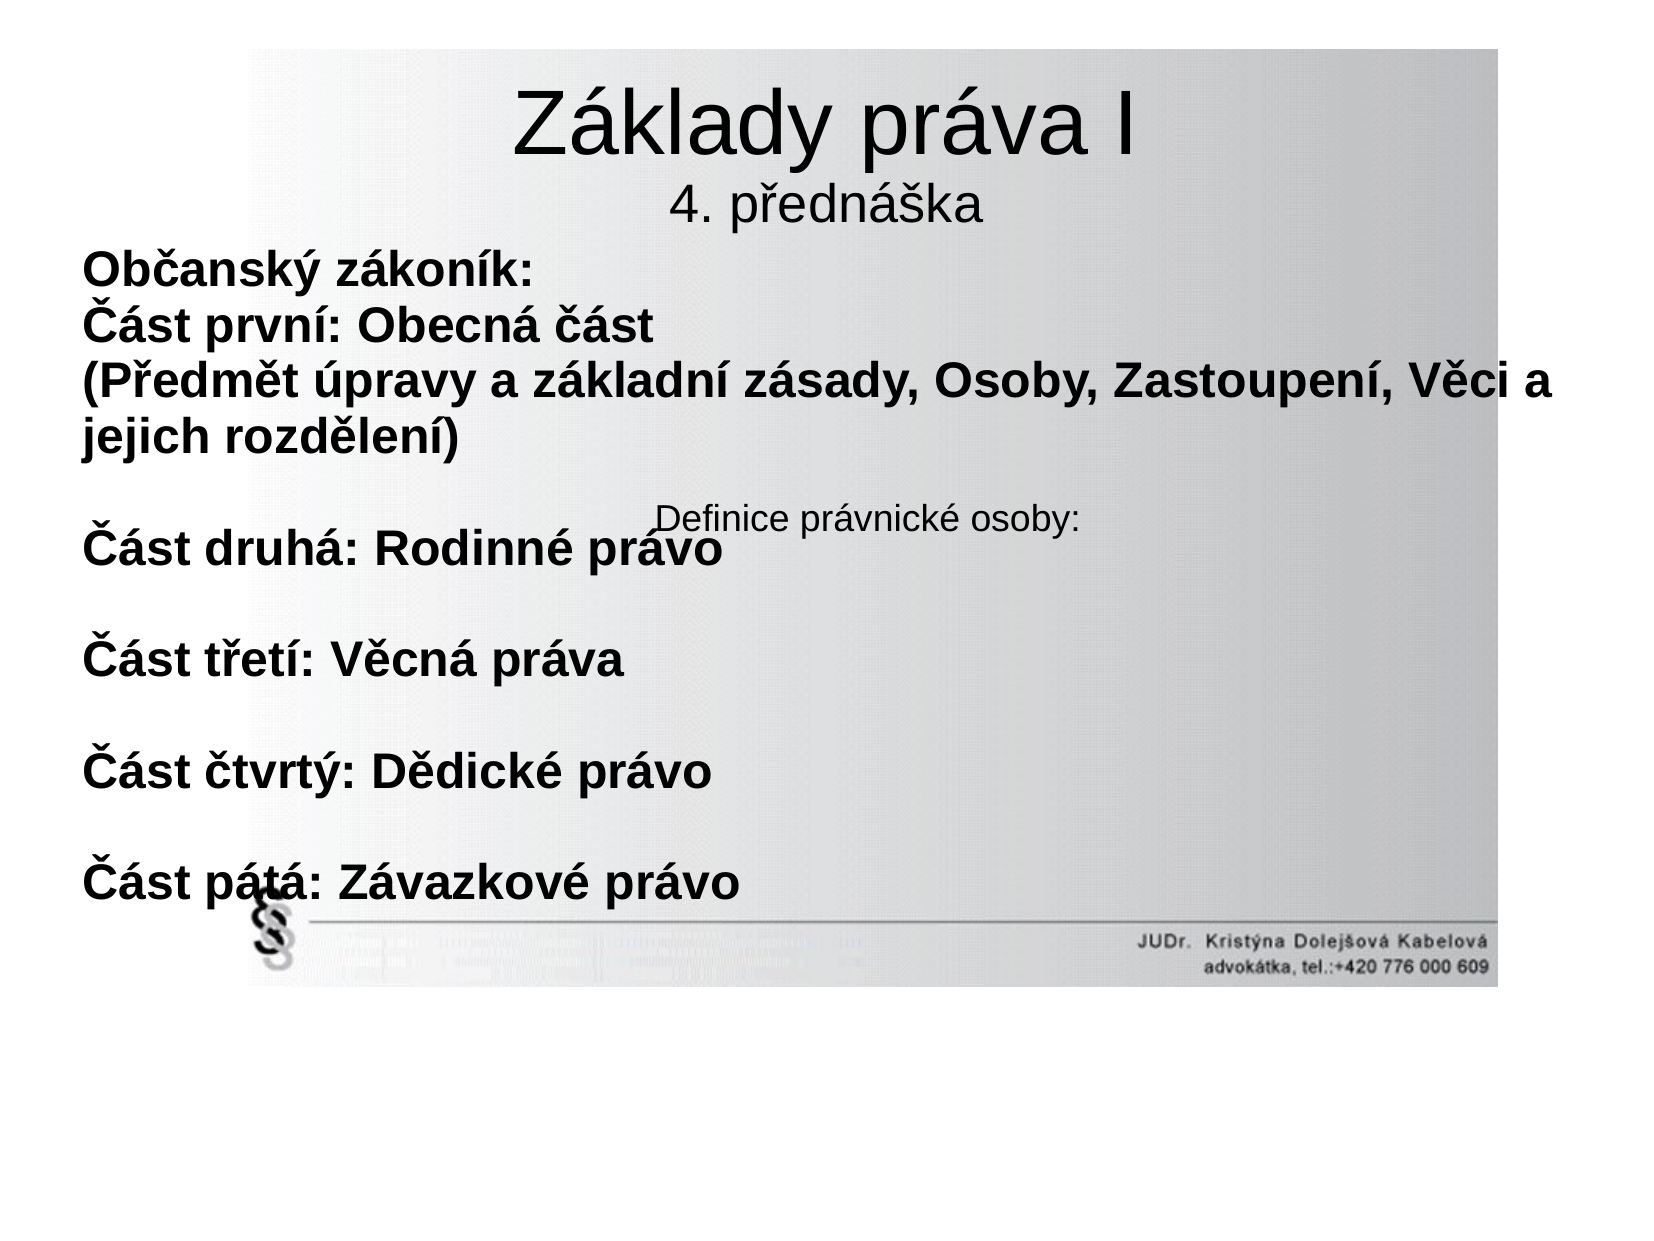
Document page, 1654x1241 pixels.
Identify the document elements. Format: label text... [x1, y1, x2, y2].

subtitle Občanský zákoník: Část první: Obecná část (Předmět úpravy a základní zásady, Osoby, Zastoupení, Věci a jejich rozdělení) Část druhá: Rodinné právo Část třetí: Věcná práva Část čtvrtý: Dědické právo Část pátá: Závazkové právo [82, 0, 1571, 1241]
